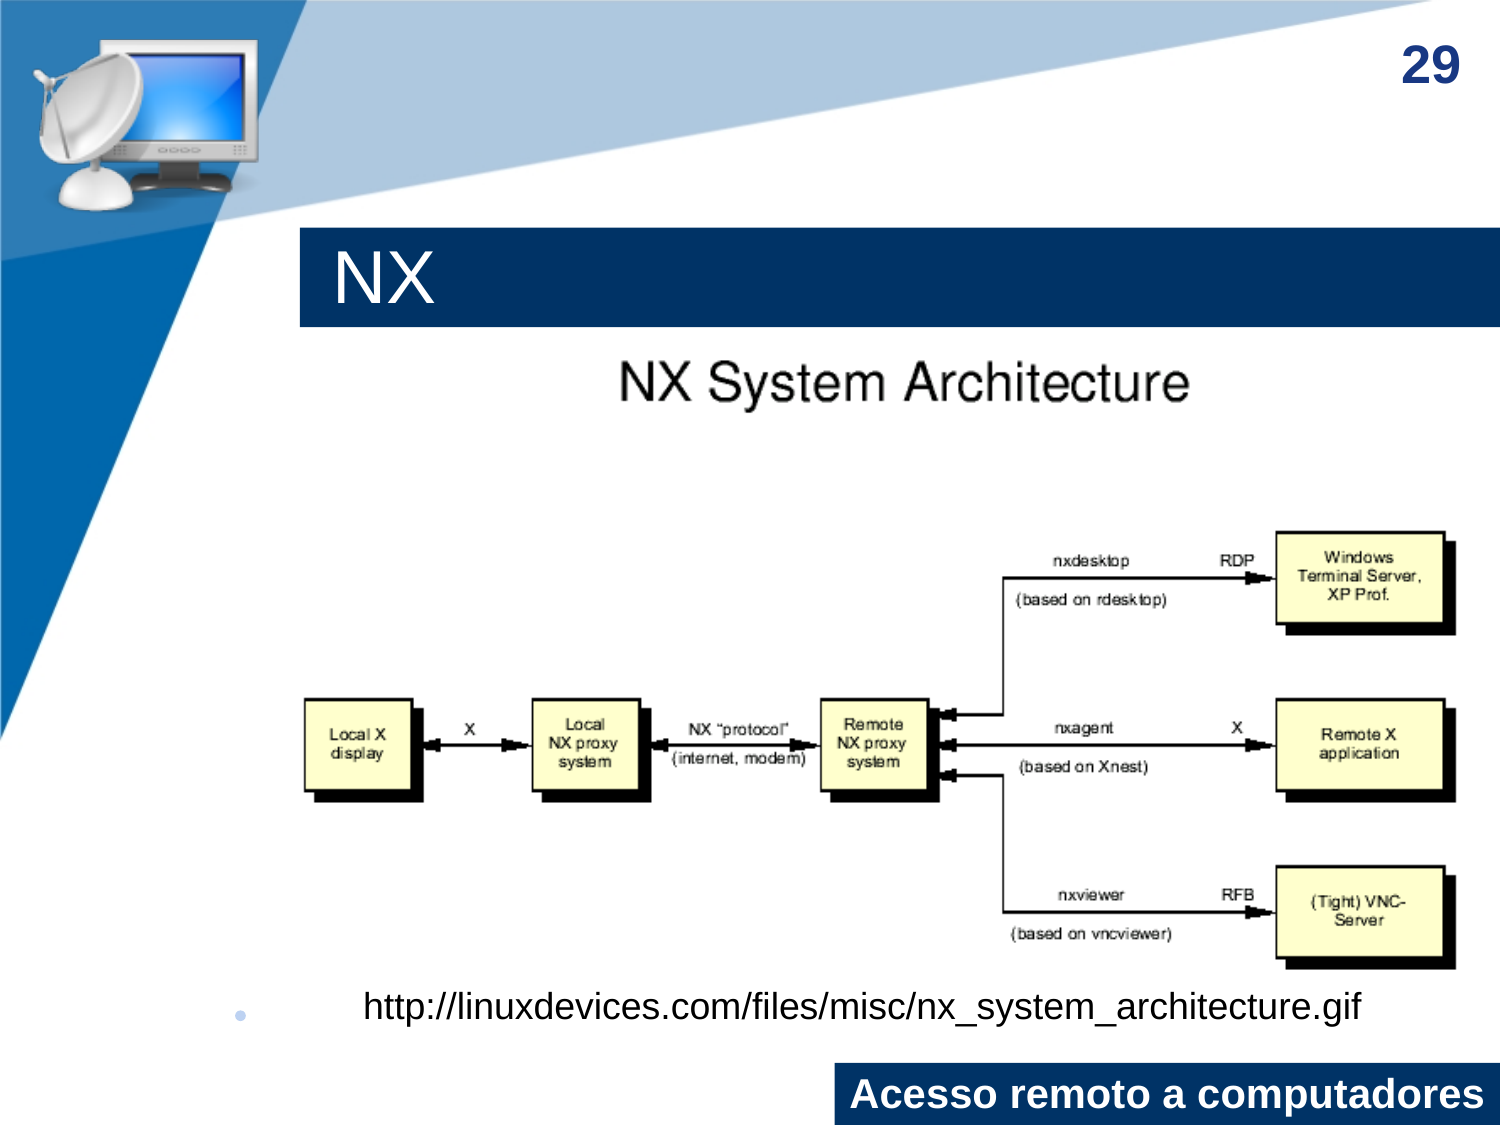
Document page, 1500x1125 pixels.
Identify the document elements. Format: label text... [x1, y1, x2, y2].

text_box http://linuxdevices.com/files/misc/nx_system_architecture.gif [348, 977, 1478, 1035]
title NX [299, 227, 1500, 328]
picture [301, 354, 1458, 975]
picture [0, 0, 1500, 842]
